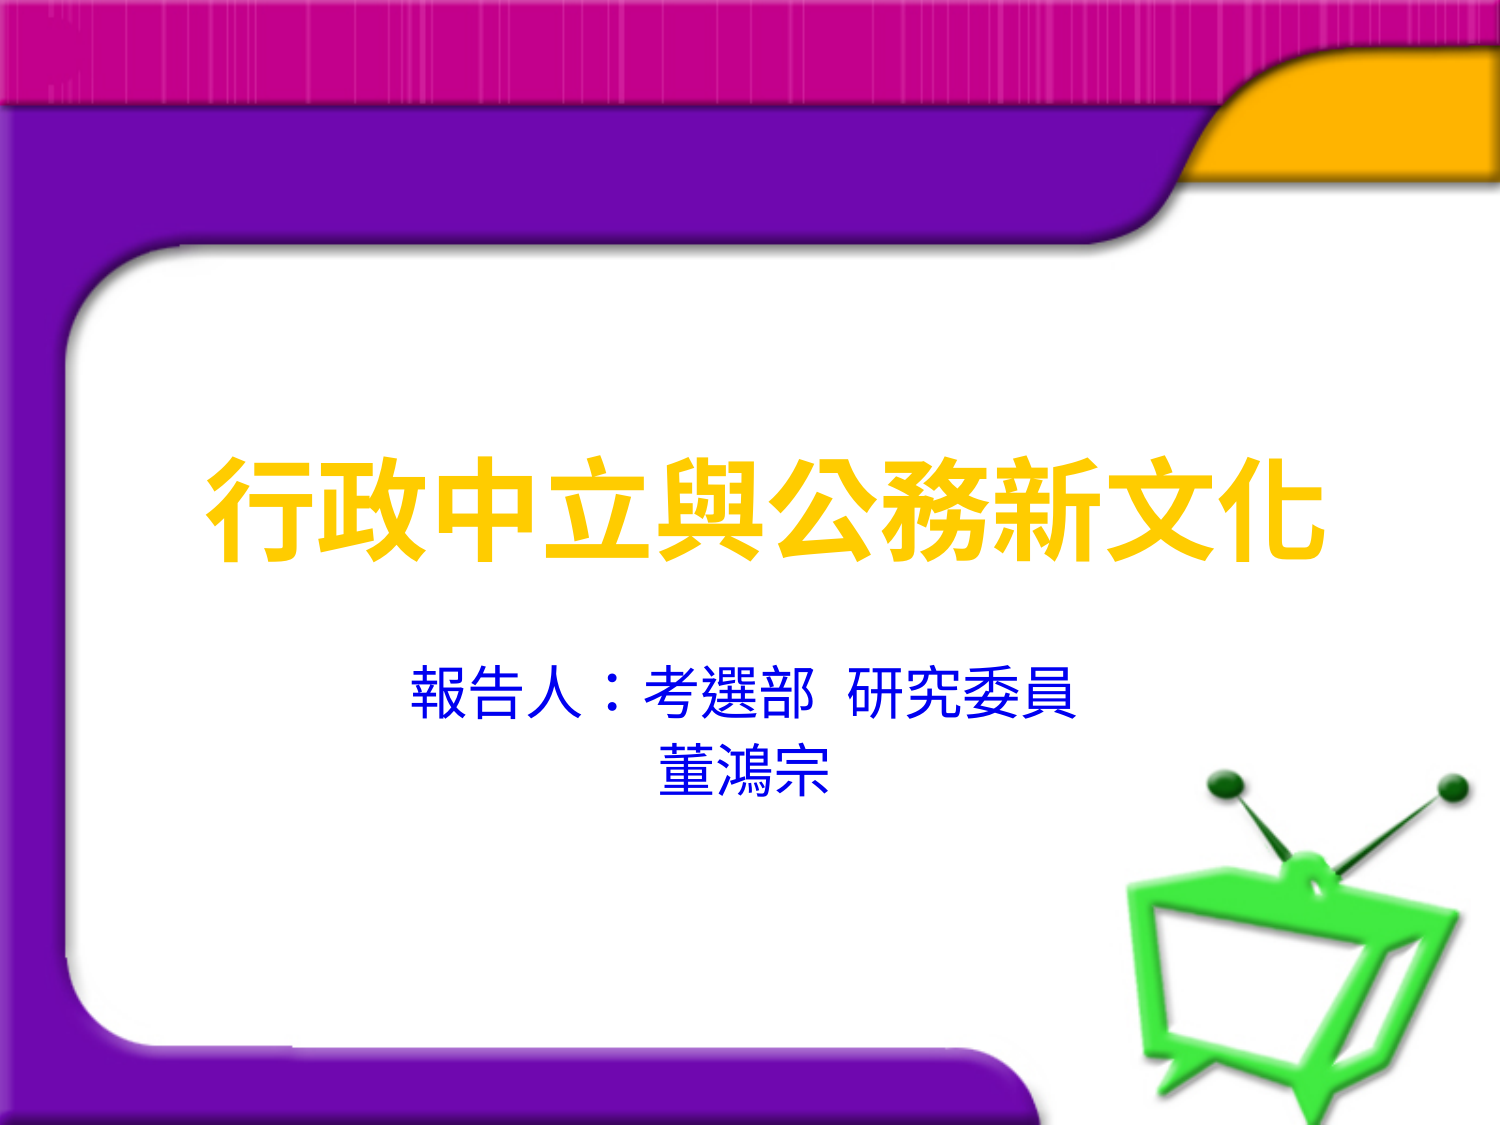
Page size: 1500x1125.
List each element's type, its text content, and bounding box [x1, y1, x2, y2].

title 行政中立與公務新文化 [135, 432, 1399, 583]
subtitle 報告人：考選部 研究委員 董鴻宗 [159, 657, 1329, 822]
